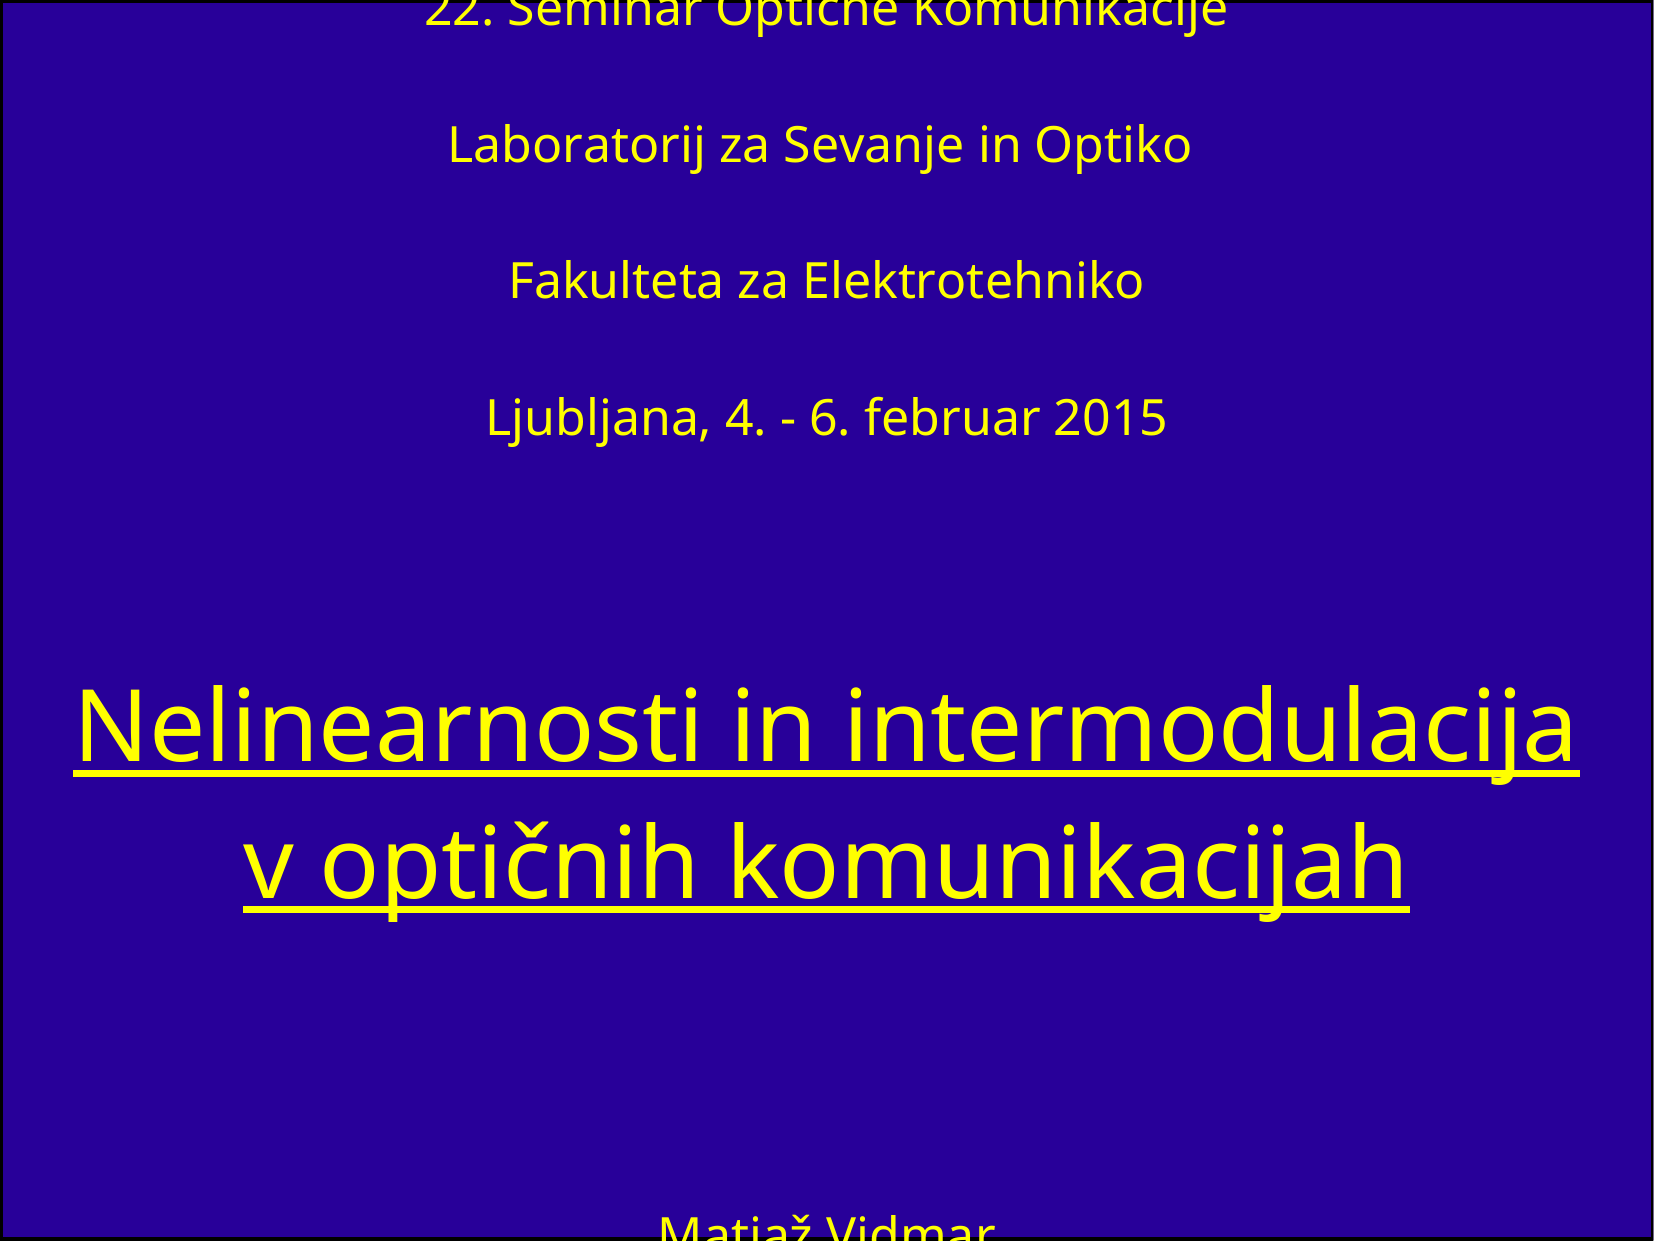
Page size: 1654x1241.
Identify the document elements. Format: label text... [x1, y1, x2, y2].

text_box 22. Seminar Optične Komunikacije Laboratorij za Sevanje in Optiko Fakulteta za Elektrotehniko Ljubljana, 4. - 6. februar 2015 Nelinearnosti in intermodulacija v optičnih komunikacijah Matjaž Vidmar [0, 0, 1654, 1241]
